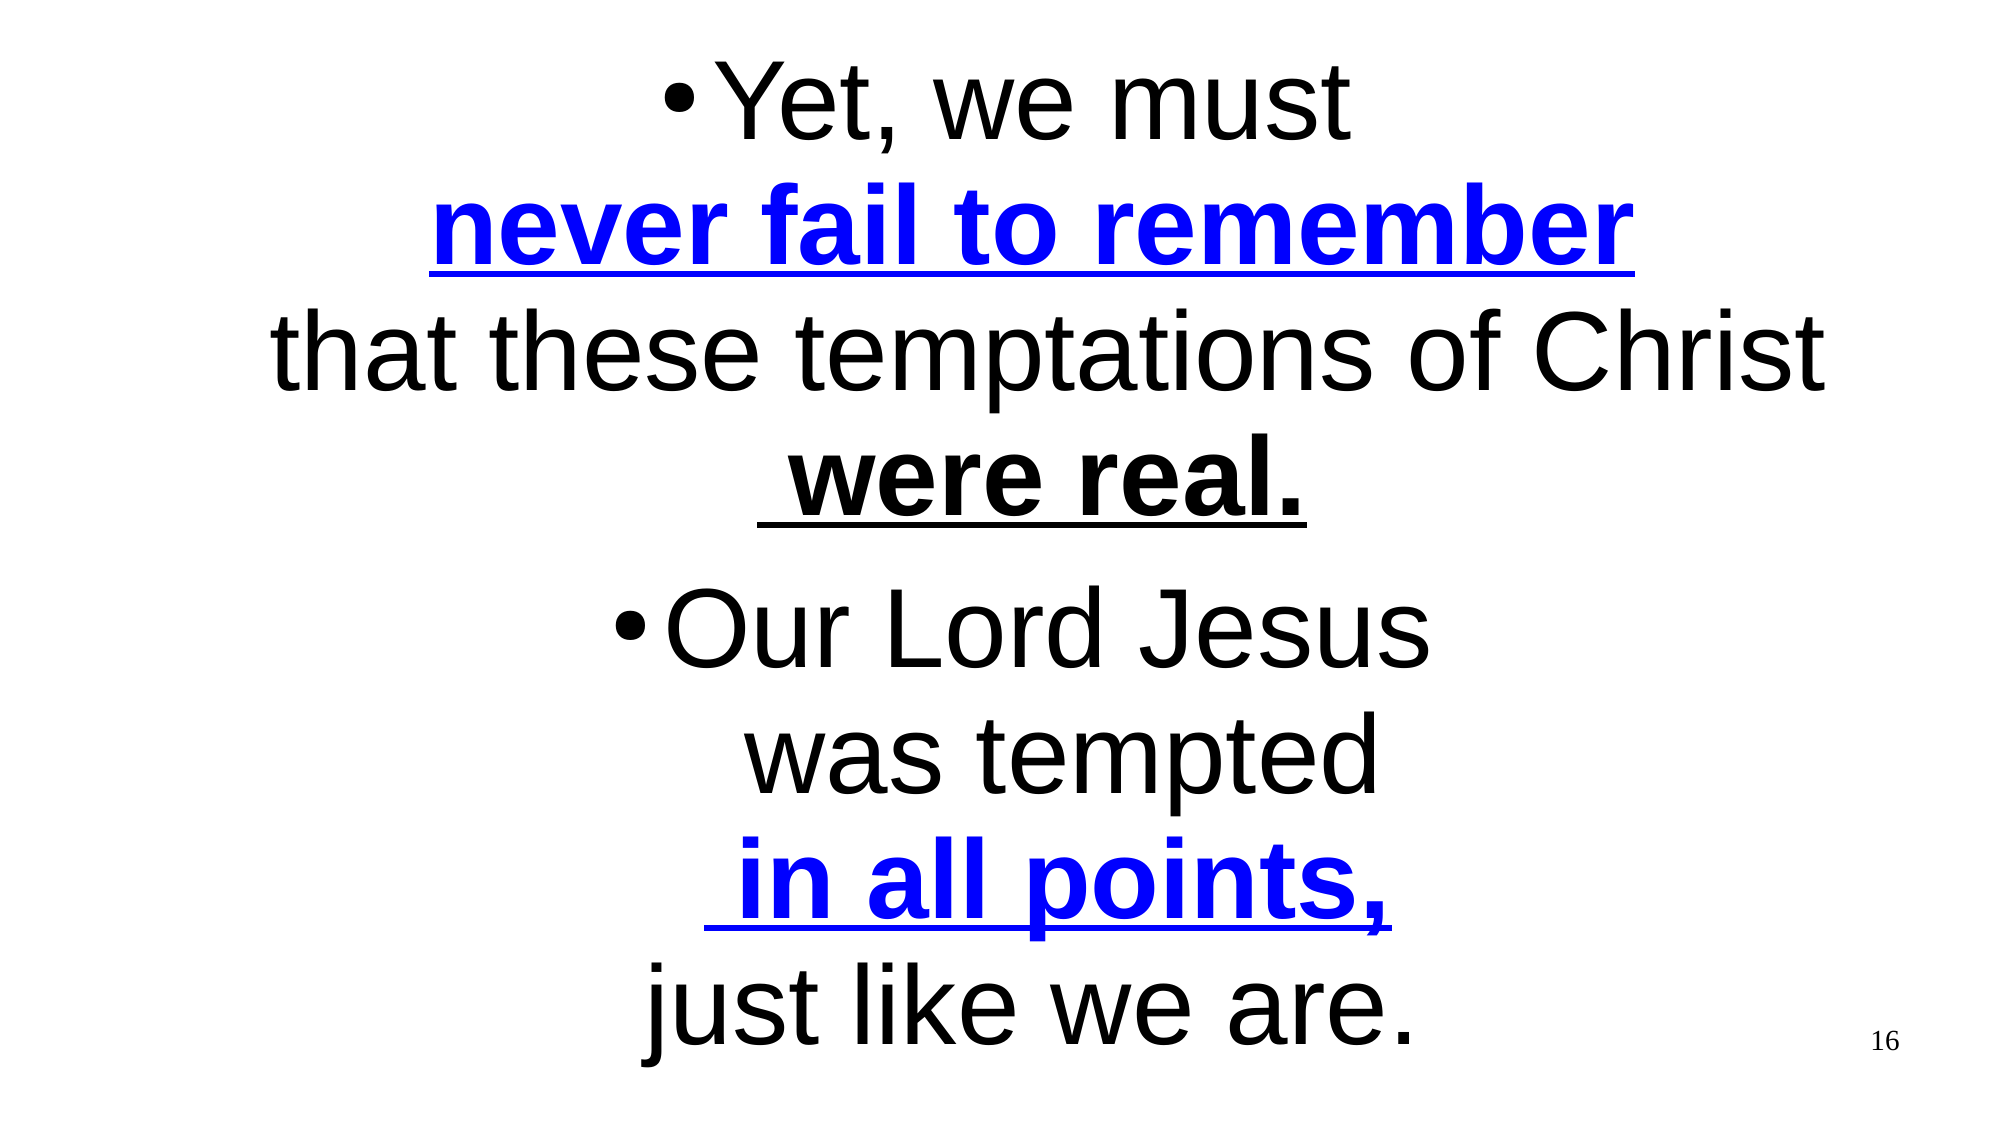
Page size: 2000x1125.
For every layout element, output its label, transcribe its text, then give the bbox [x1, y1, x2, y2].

list Yet, we must never fail to remember that these temptations of Christ were real. Our Lord Jesus was tempted in all points, just like we are. [37, 37, 1988, 1088]
